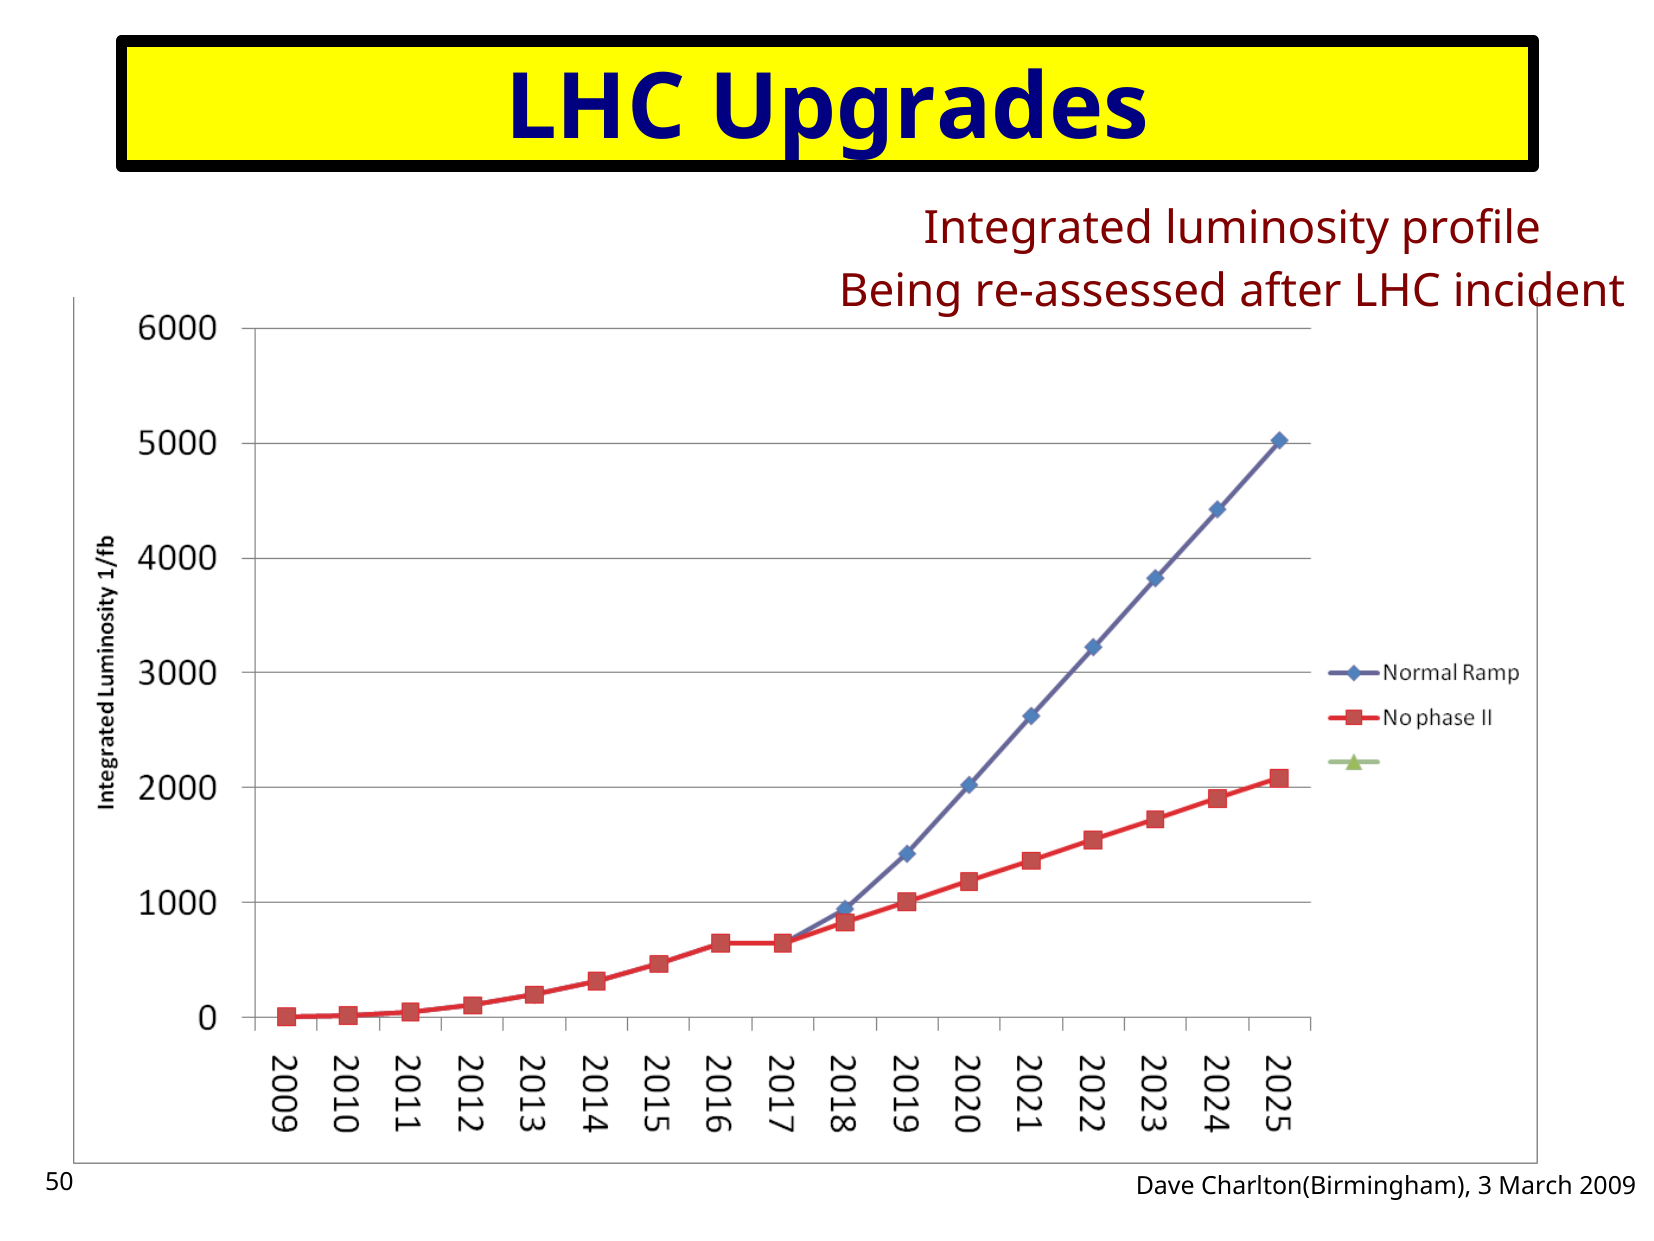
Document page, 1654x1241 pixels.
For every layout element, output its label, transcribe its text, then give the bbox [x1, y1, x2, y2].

picture [72, 297, 1539, 1166]
title LHC Upgrades [121, 49, 1534, 158]
text_box Integrated luminosity profile Being re-assessed after LHC incident [825, 195, 1641, 302]
